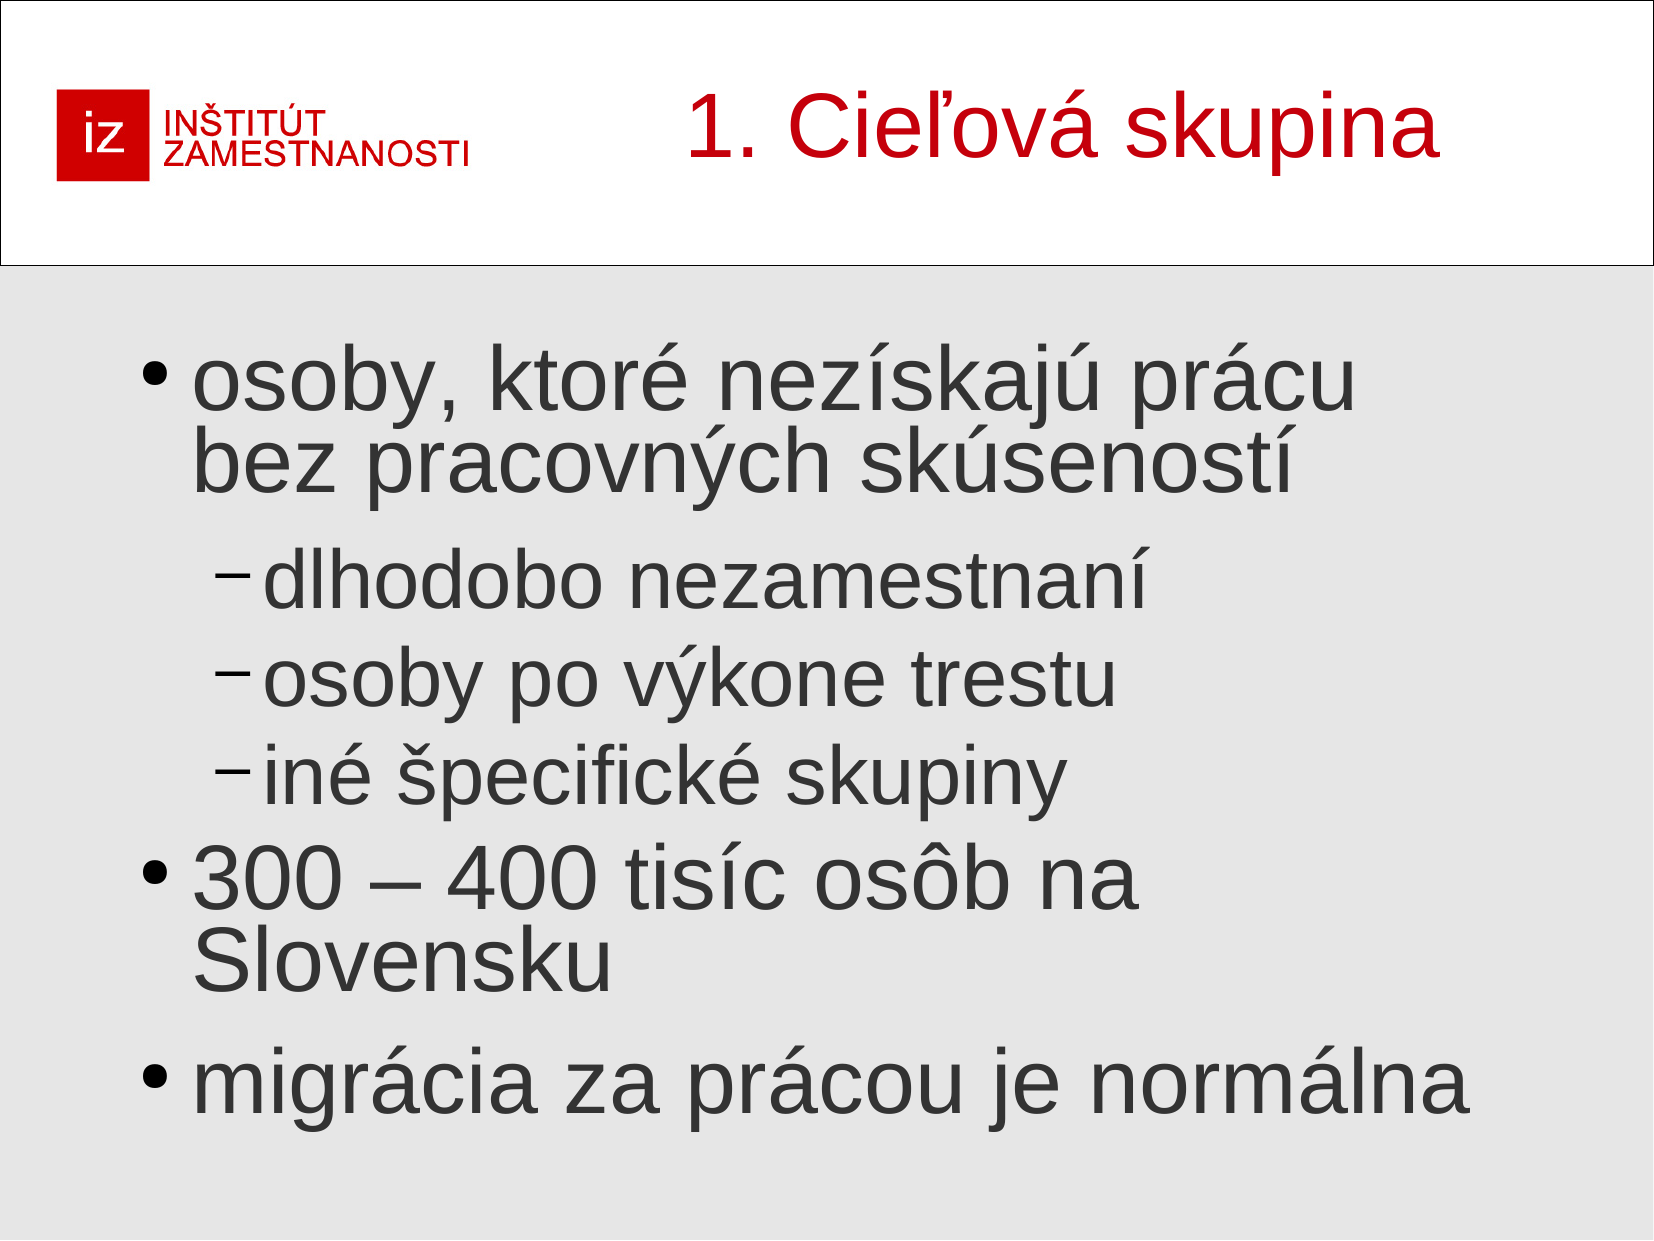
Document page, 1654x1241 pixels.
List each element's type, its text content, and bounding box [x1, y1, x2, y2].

picture [5, 8, 518, 257]
list osoby, ktoré nezískajú prácu bez pracovných skúseností dlhodobo nezamestnaní osoby po výkone trestu iné špecifické skupiny 300 – 400 tisíc osôb na Slovensku migrácia za prácou je normálna [121, 344, 1533, 1151]
title 1. Cieľová skupina [561, 37, 1565, 229]
